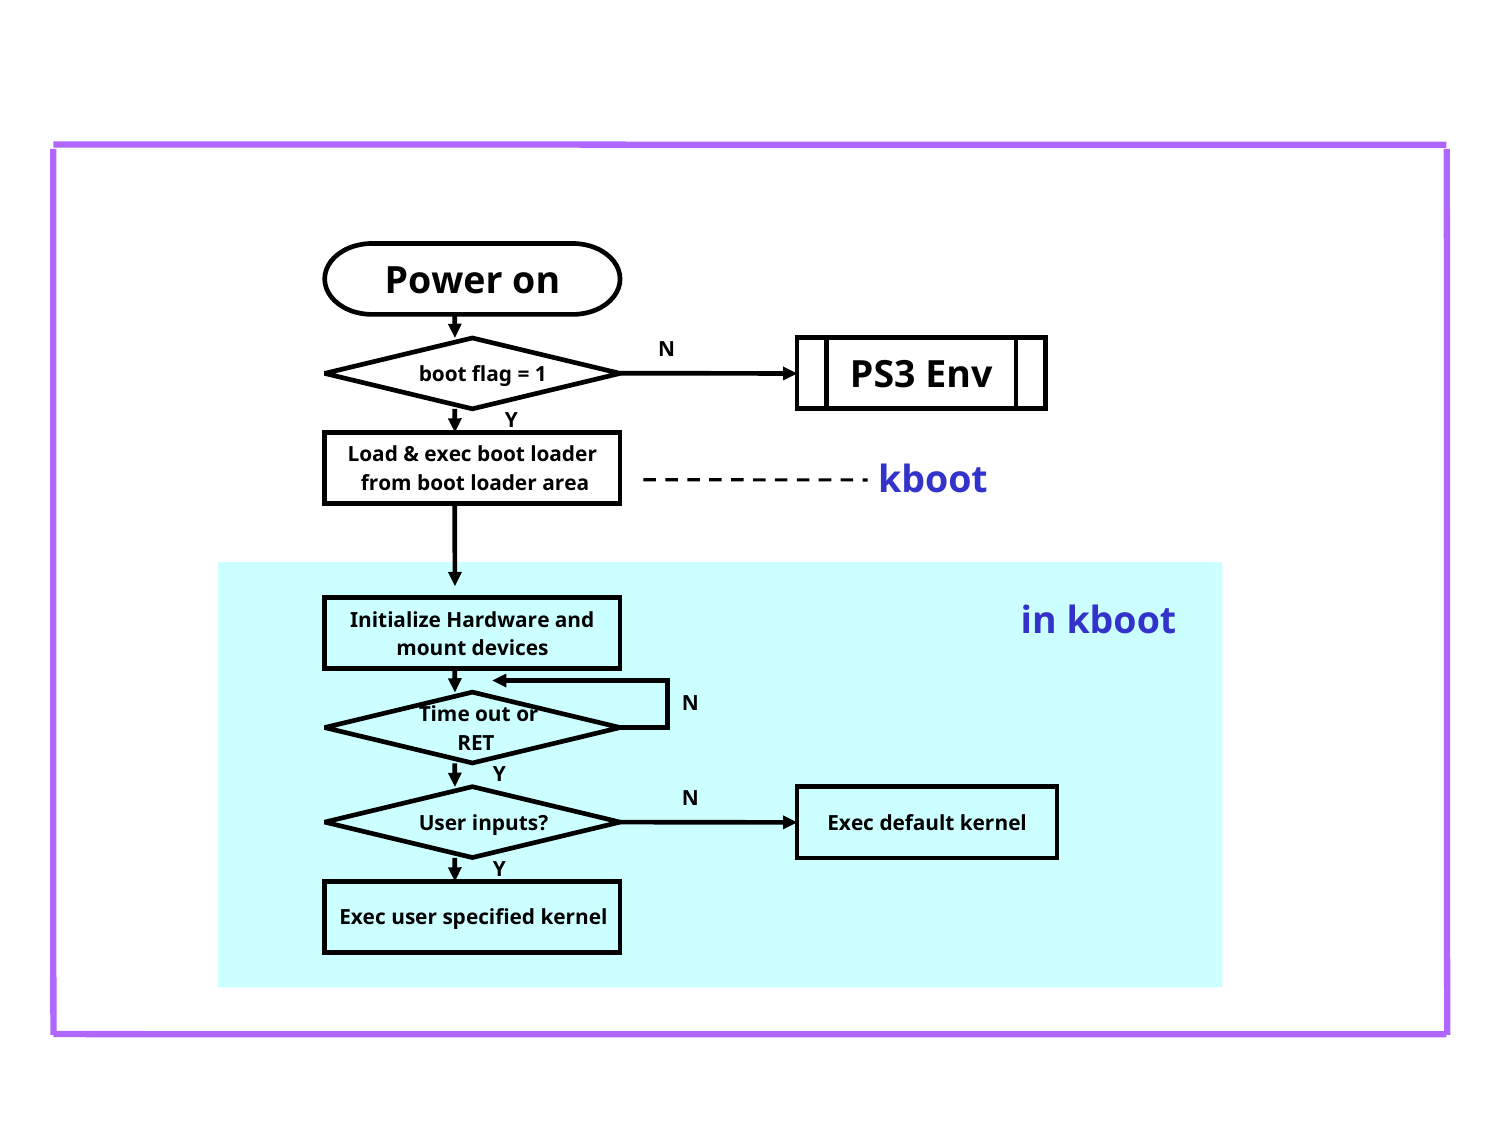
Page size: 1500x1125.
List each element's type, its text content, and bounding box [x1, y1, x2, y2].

text_box Initialize Hardware and mount devices [324, 597, 621, 669]
text_box Exec default kernel [797, 786, 1058, 858]
text_box boot flag = 1 [324, 337, 620, 409]
text_box Power on [324, 243, 621, 315]
text_box PS3 Env [797, 337, 1045, 409]
text_box Y [478, 751, 529, 796]
text_box N [667, 680, 719, 725]
text_box Load & exec boot loader from boot loader area [324, 432, 621, 504]
text_box Time out or RET [324, 692, 620, 763]
text_box N [643, 326, 695, 371]
text_box kboot [820, 443, 1046, 511]
text_box User inputs? [324, 786, 620, 858]
text_box N [667, 774, 719, 819]
text_box in kboot [986, 585, 1211, 653]
text_box Y [478, 845, 529, 890]
text_box [218, 562, 1223, 988]
text_box Exec user specified kernel [324, 881, 621, 953]
text_box Y [490, 396, 541, 441]
